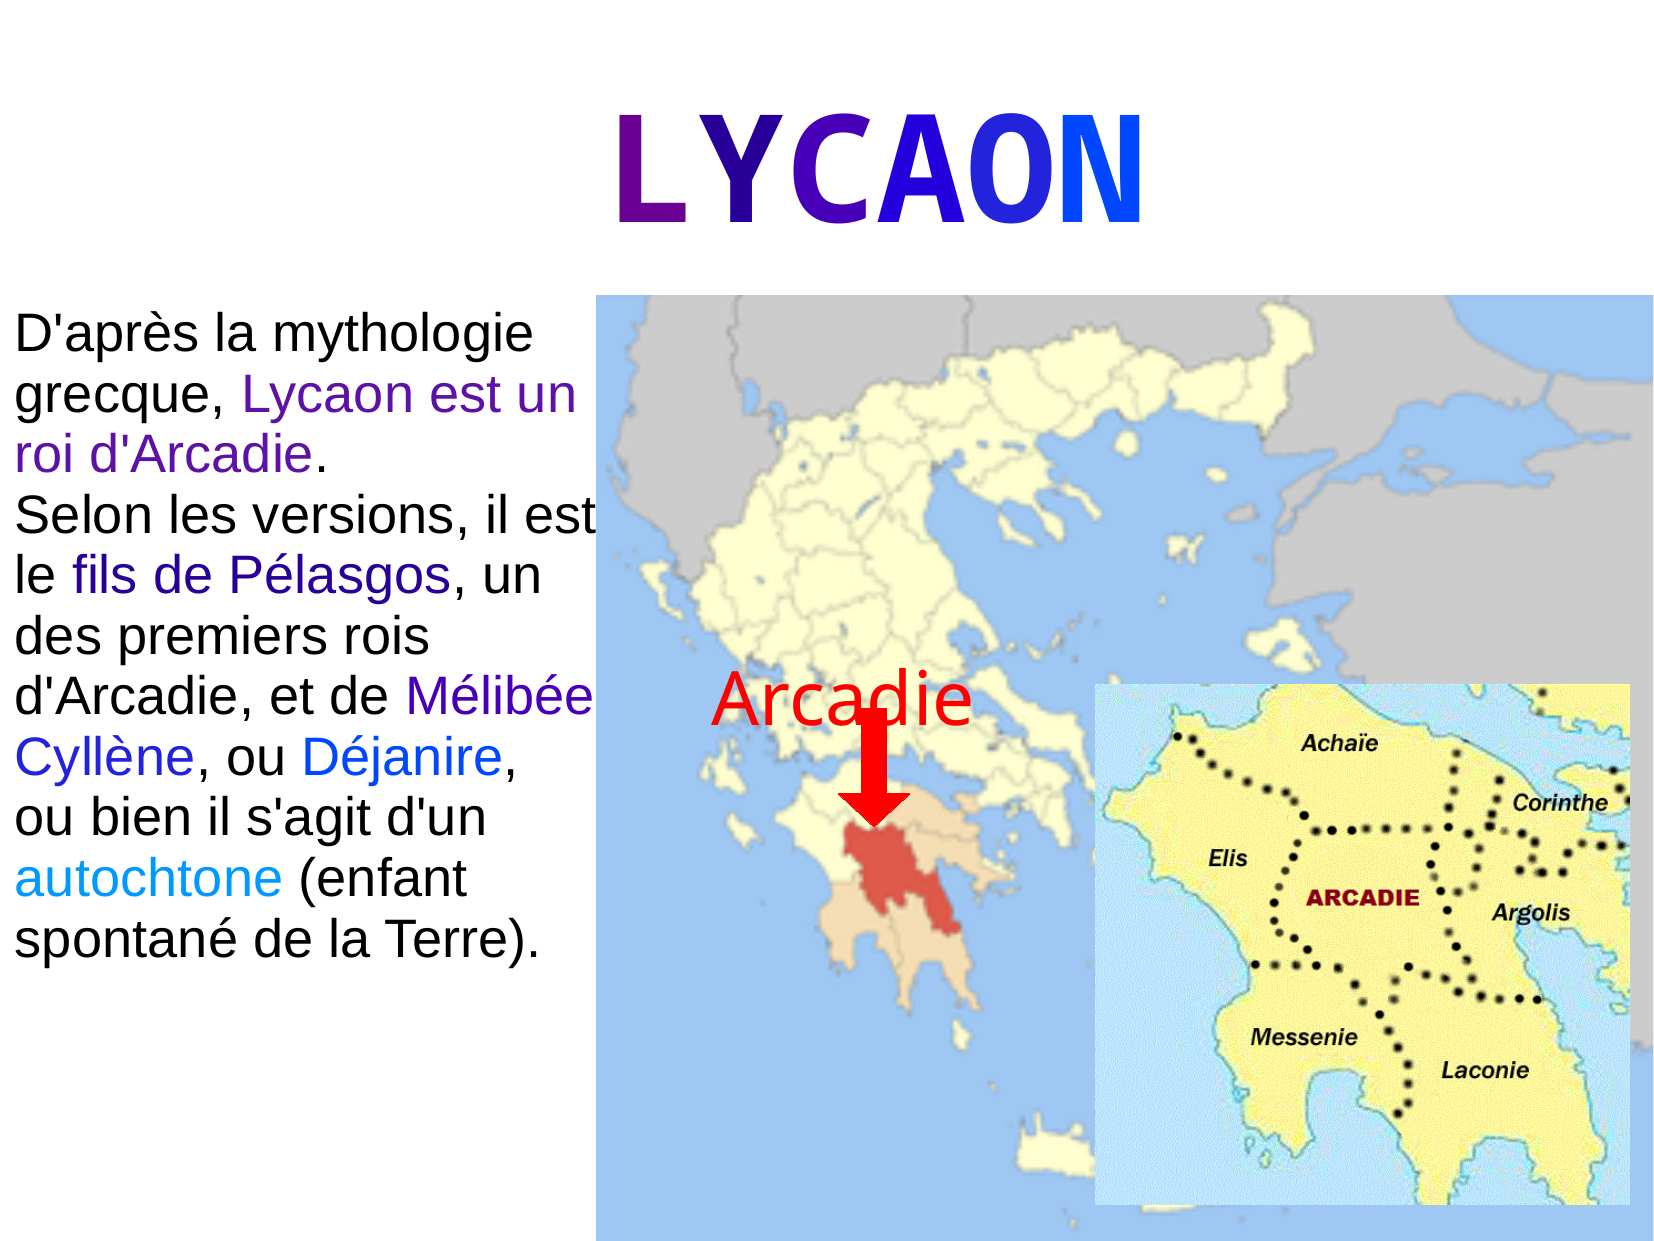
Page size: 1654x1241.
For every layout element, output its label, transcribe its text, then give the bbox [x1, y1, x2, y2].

text_box D'après la mythologie grecque, Lycaon est un roi d'Arcadie. Selon les versions, il est le fils de Pélasgos, un des premiers rois d'Arcadie, et de Mélibée , Cyllène, ou Déjanire, ou bien il s'agit d'un autochtone (enfant spontané de la Terre). [0, 295, 596, 1133]
text_box [838, 708, 910, 827]
text_box LYCAON [197, 54, 1485, 237]
picture [596, 295, 1654, 1241]
text_box Arcadie [696, 637, 1063, 818]
